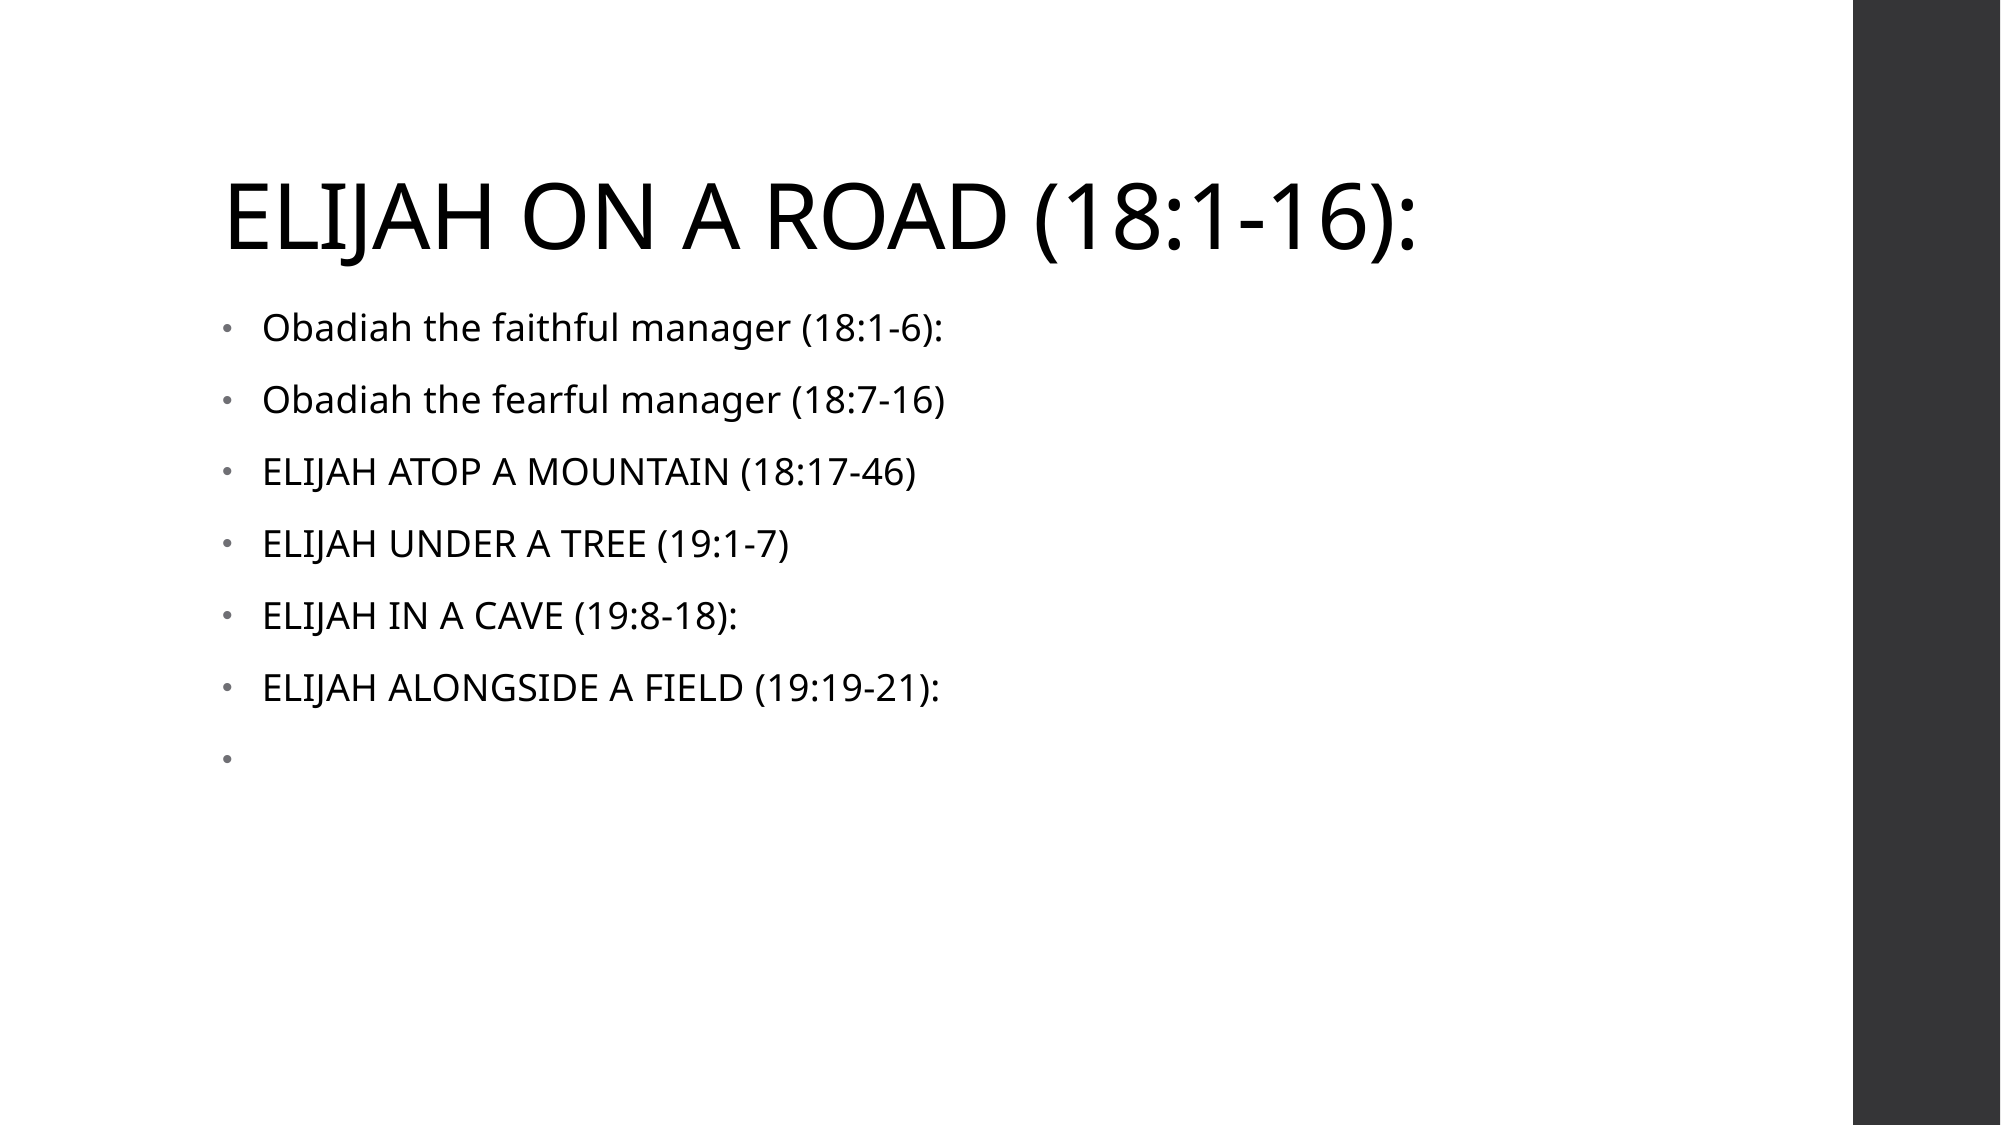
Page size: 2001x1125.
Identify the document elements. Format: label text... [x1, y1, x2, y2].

list Obadiah the faithful manager (18:1-6): Obadiah the fearful manager (18:7-16) ELIJAH ATOP A MOUNTAIN (18:17-46) ELIJAH UNDER A TREE (19:1-7) ELIJAH IN A CAVE (19:8-18): ELIJAH ALONGSIDE A FIELD (19:19-21): [206, 299, 1617, 1014]
title ELIJAH ON A ROAD (18:1-16): [206, 60, 1797, 278]
